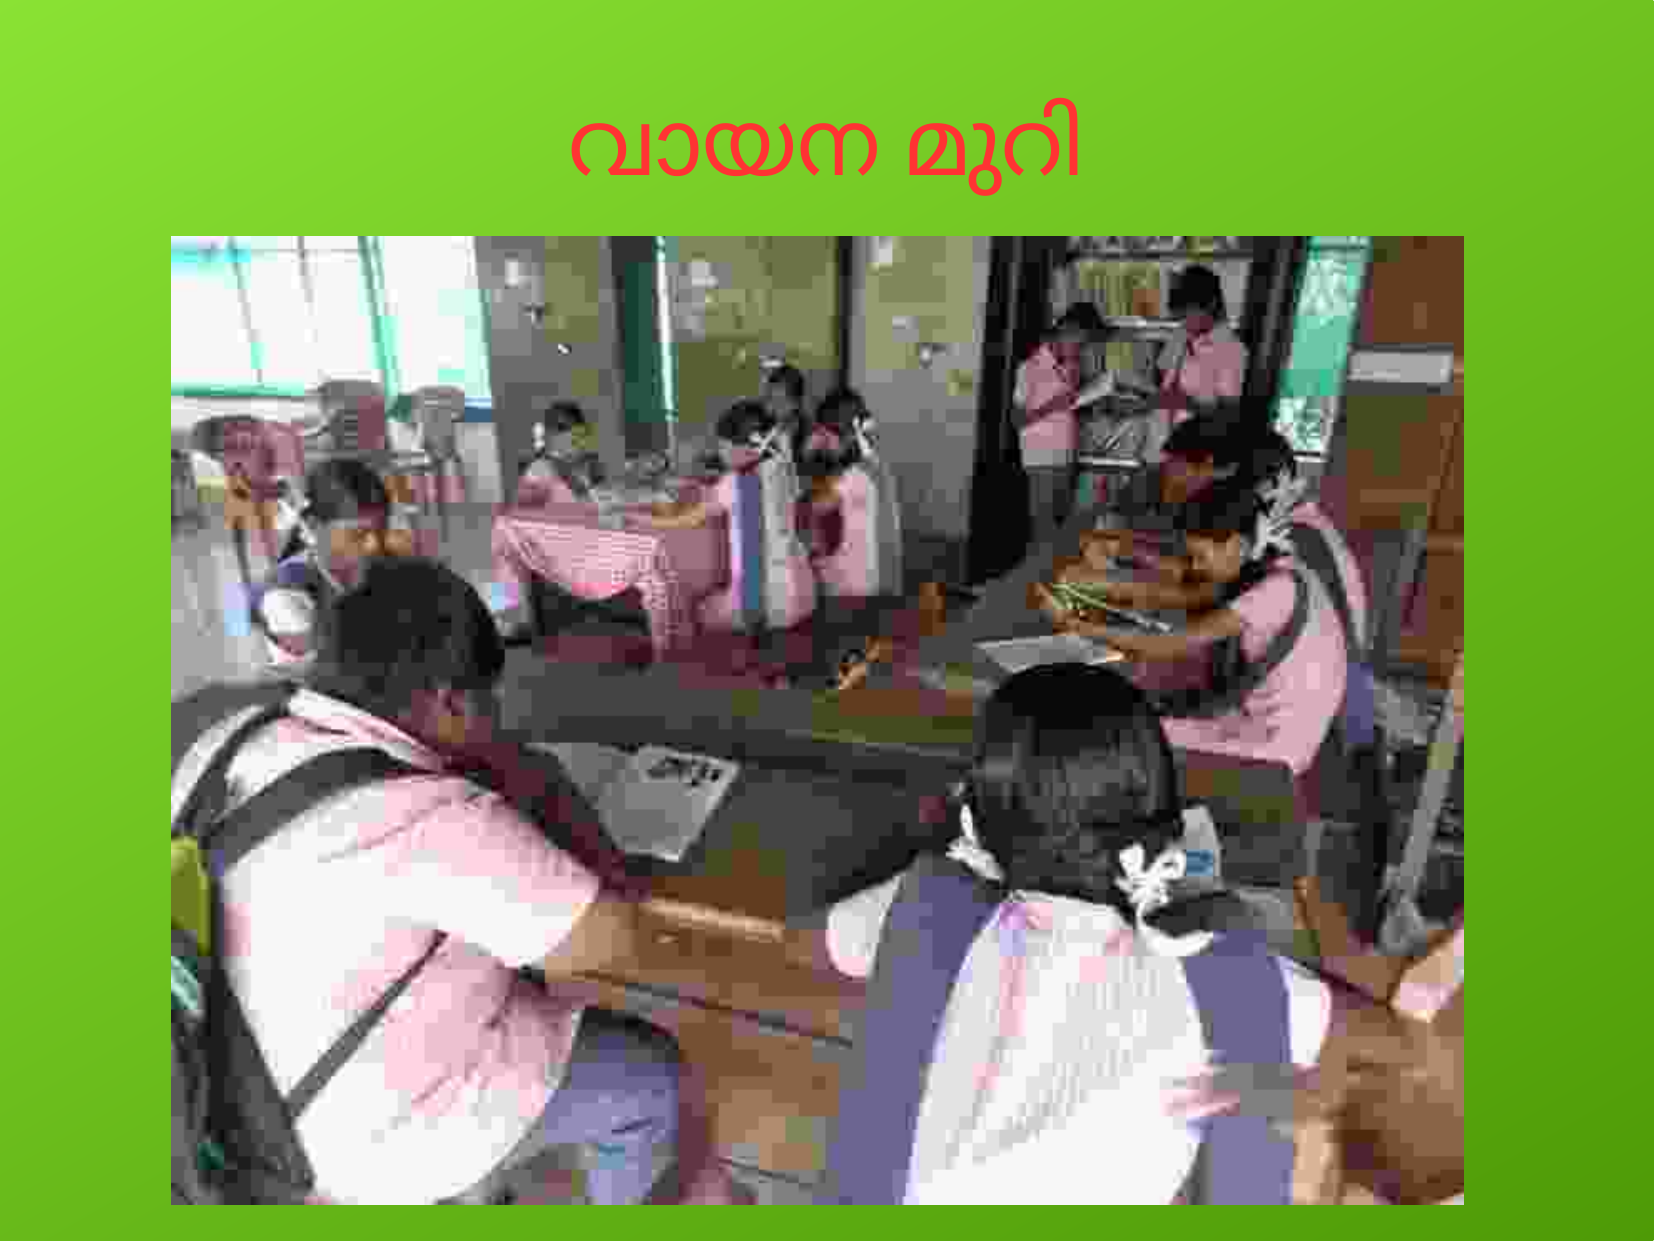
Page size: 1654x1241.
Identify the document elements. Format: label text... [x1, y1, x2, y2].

picture [171, 236, 1464, 1205]
title വായന മുറി [82, 49, 1571, 257]
